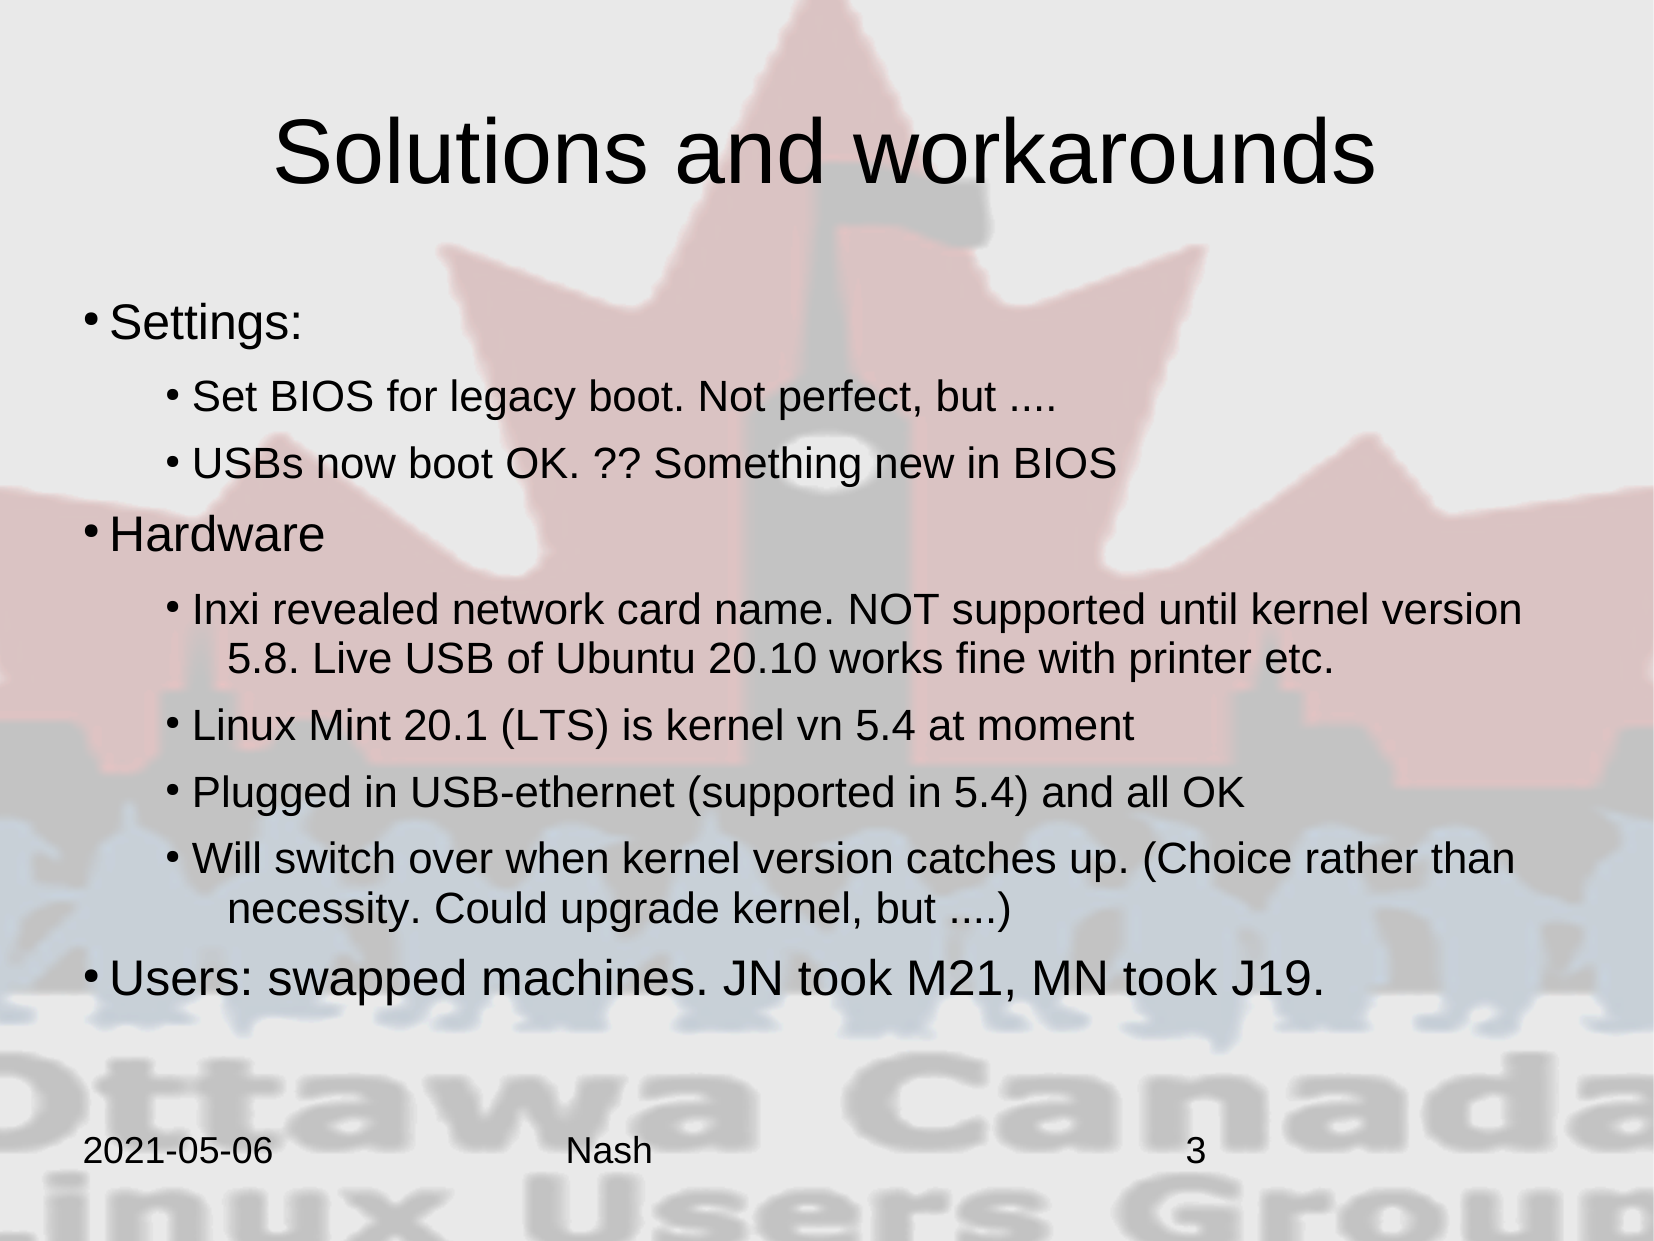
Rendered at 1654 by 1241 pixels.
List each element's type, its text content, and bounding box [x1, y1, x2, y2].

picture [0, 0, 1654, 1241]
list Settings: Set BIOS for legacy boot. Not perfect, but .... USBs now boot OK. ?? Something new in BIOS Hardware Inxi revealed network card name. NOT supported until kernel version 5.8. Live USB of Ubuntu 20.10 works fine with printer etc. Linux Mint 20.1 (LTS) is kernel vn 5.4 at moment Plugged in USB-ethernet (supported in 5.4) and all OK Will switch over when kernel version catches up. (Choice rather than necessity. Could upgrade kernel, but ....) Users: swapped machines. JN took M21, MN took J19. [82, 290, 1570, 1009]
title Solutions and workarounds [82, 49, 1570, 256]
